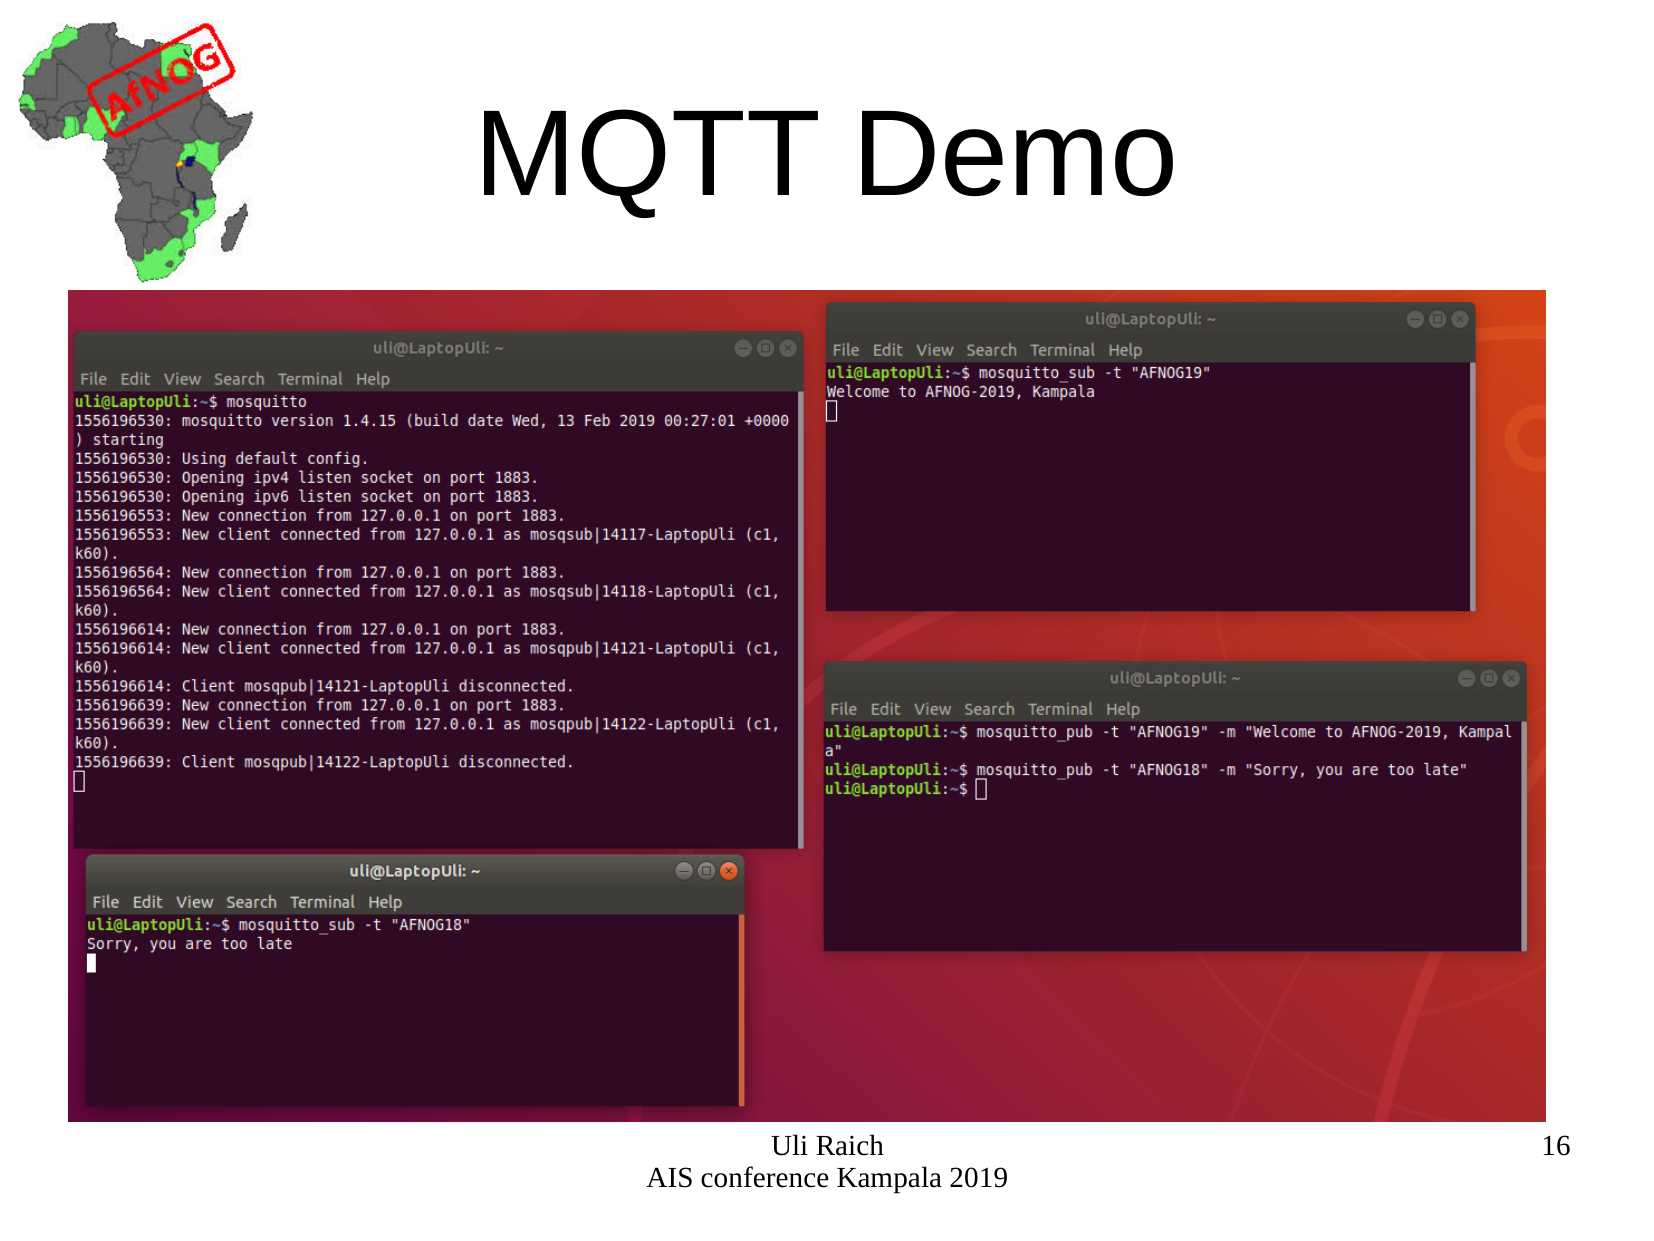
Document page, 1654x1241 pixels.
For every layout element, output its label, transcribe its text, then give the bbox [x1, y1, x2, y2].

title MQTT Demo [82, 49, 1571, 257]
picture [9, 0, 1546, 1122]
